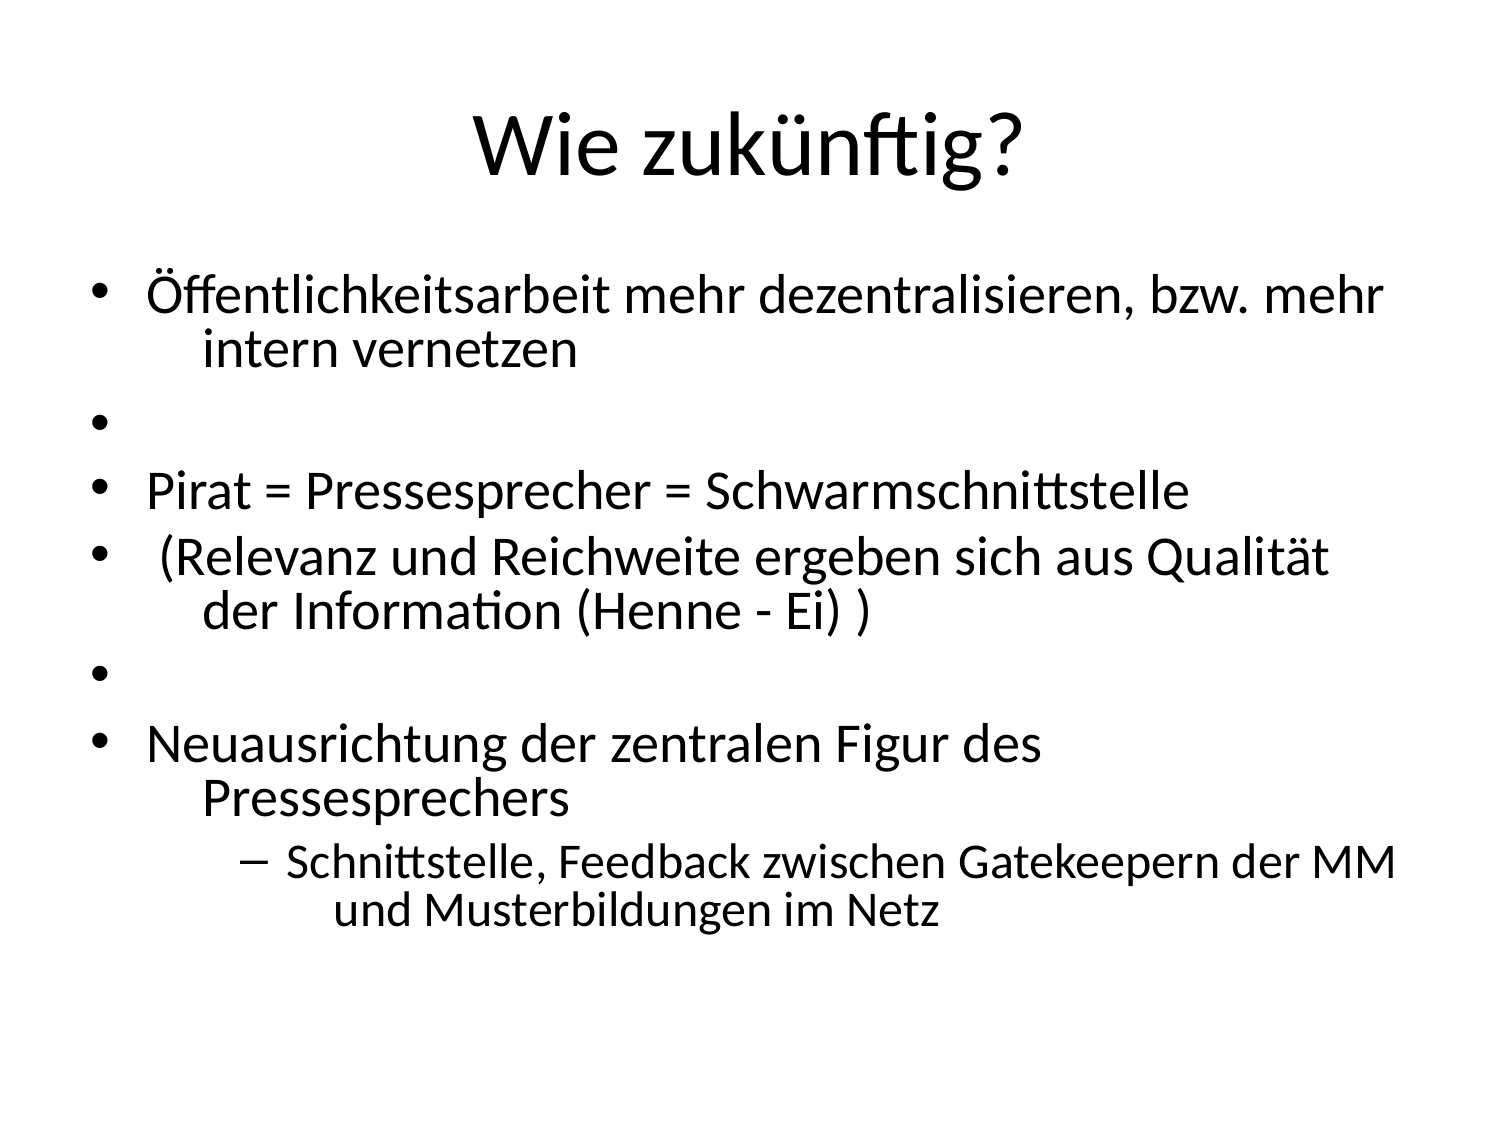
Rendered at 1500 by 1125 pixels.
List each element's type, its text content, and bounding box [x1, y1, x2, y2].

title Wie zukünftig? [75, 45, 1426, 233]
list Öffentlichkeitsarbeit mehr dezentralisieren, bzw. mehr intern vernetzen Pirat = Pressesprecher = Schwarmschnittstelle (Relevanz und Reichweite ergeben sich aus Qualität der Information (Henne - Ei) ) Neuausrichtung der zentralen Figur des Pressesprechers Schnittstelle, Feedback zwischen Gatekeepern der MM und Musterbildungen im Netz [75, 262, 1426, 1005]
